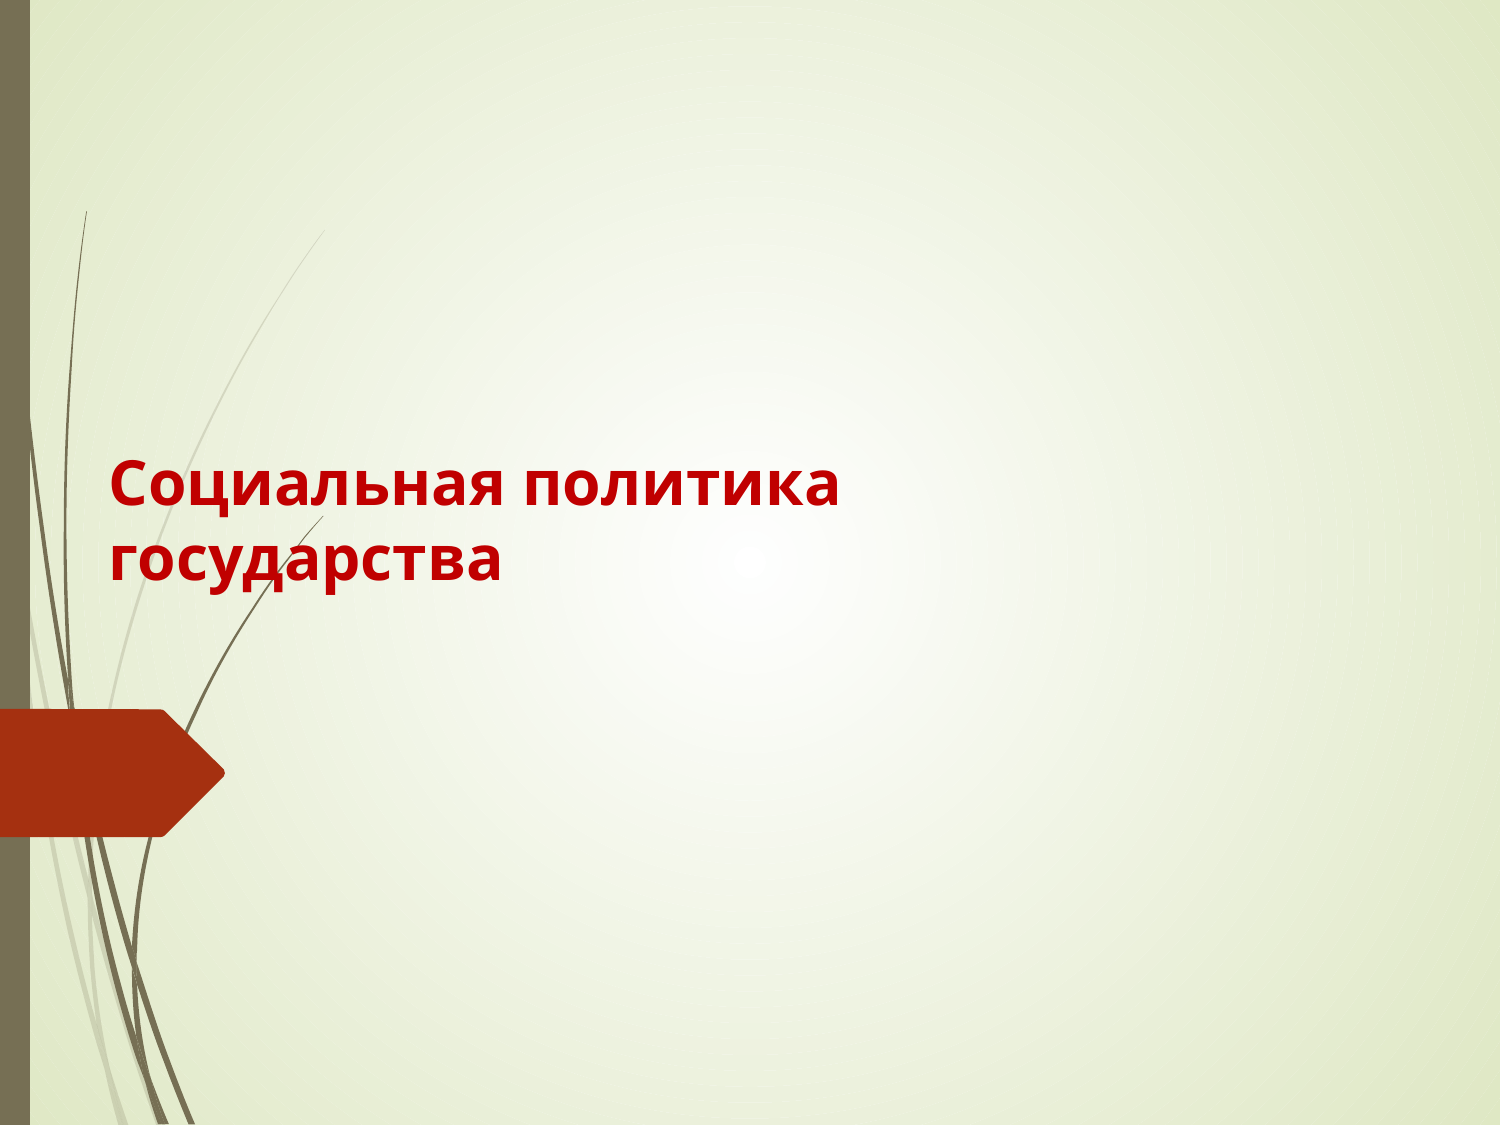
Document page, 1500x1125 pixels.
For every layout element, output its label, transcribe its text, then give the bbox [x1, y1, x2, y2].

title Социальная политика государства [93, 433, 1369, 675]
